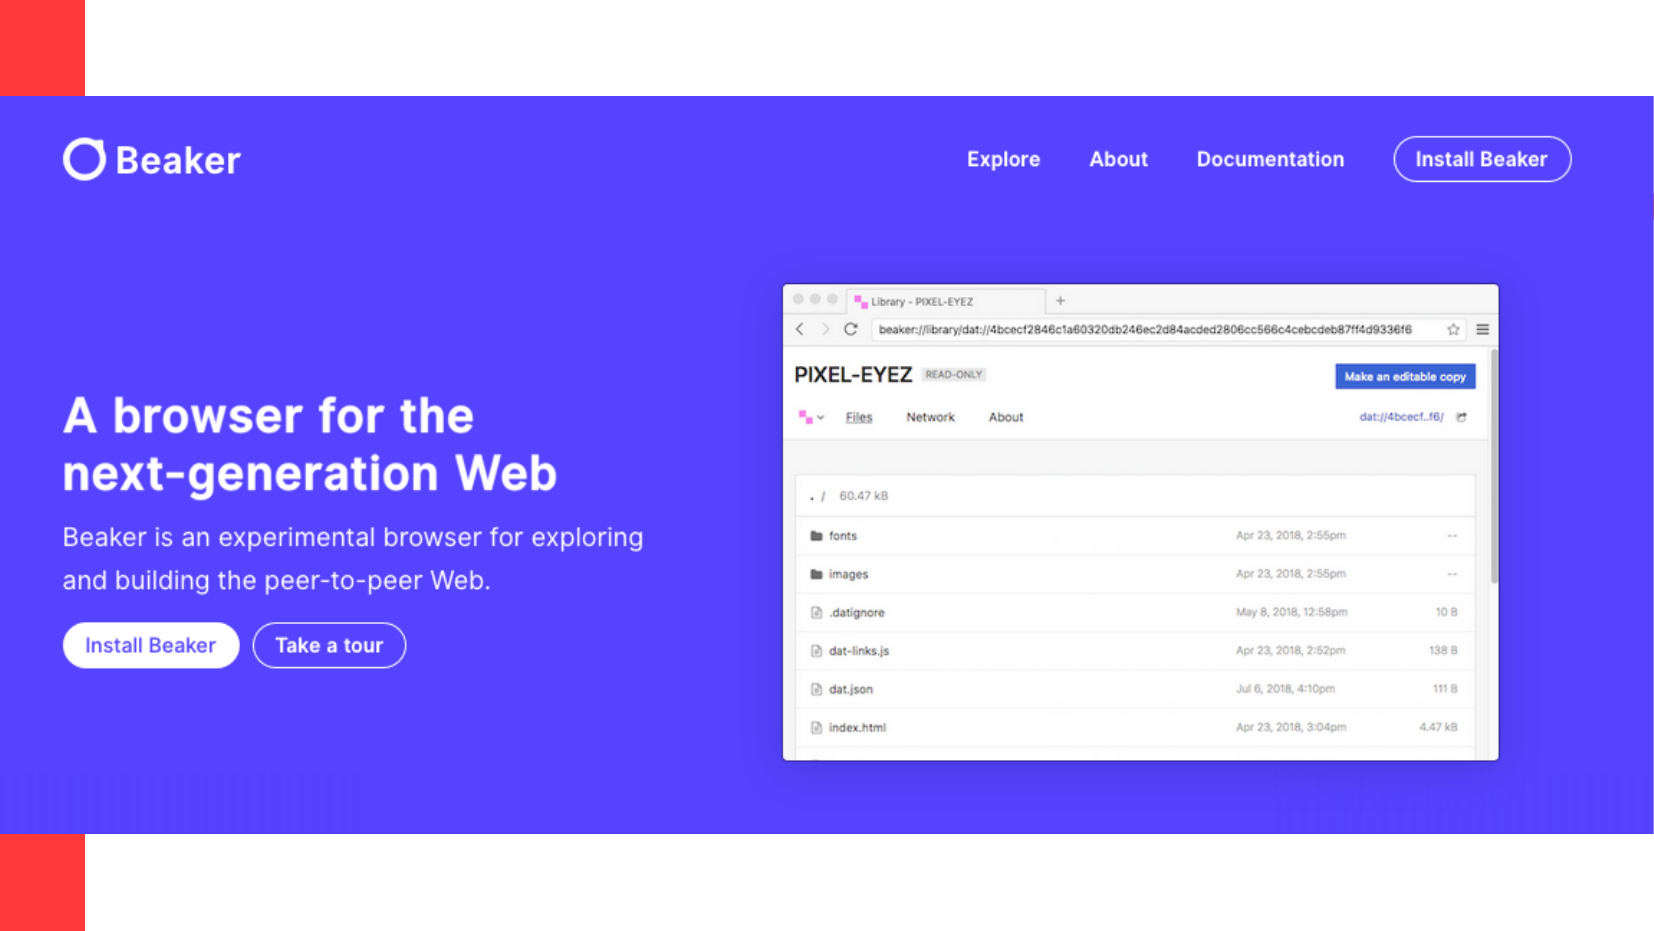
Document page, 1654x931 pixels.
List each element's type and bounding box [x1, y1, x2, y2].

picture [0, 96, 1654, 834]
